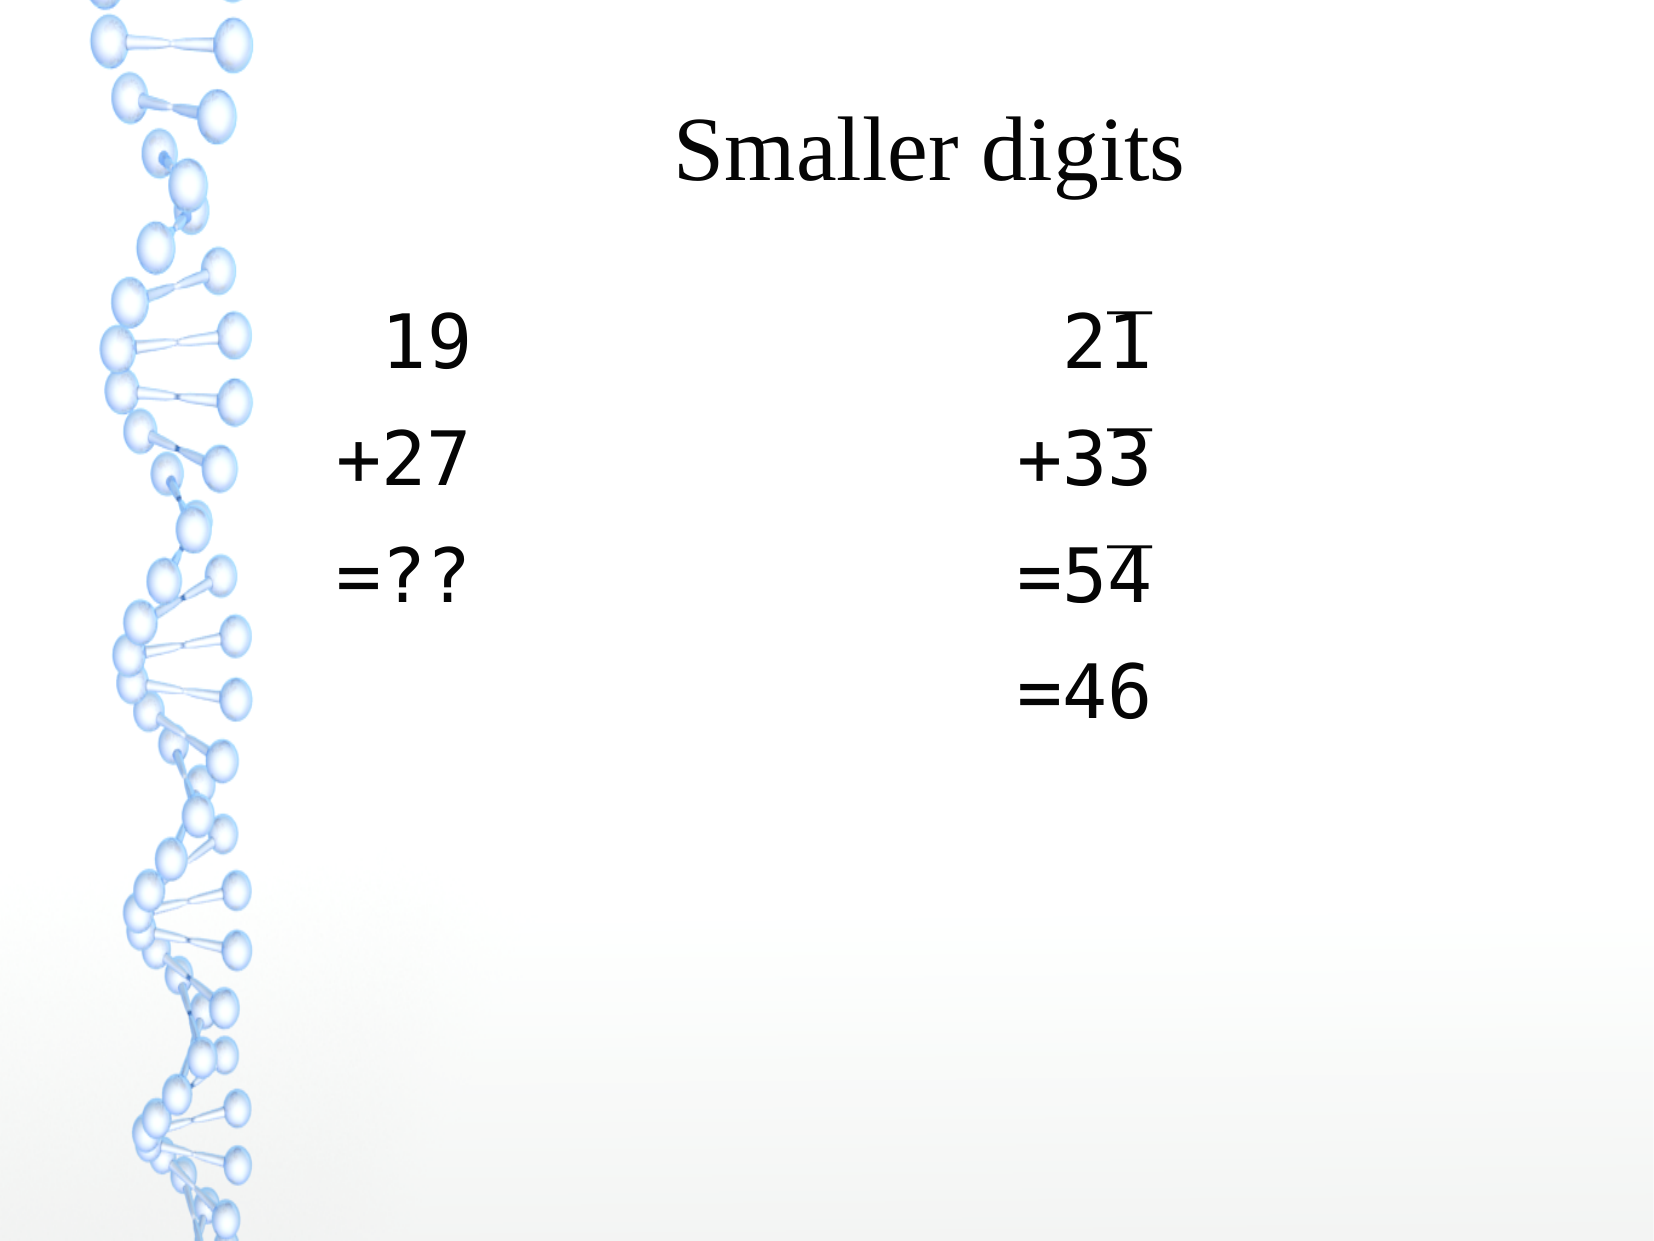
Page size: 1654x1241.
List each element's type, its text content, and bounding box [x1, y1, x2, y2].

title Smaller digits [265, 47, 1595, 252]
list 19 +27 =?? [265, 299, 915, 1019]
list 2̅1 +3̅3 =5̅4 =46 [946, 299, 1595, 1019]
picture [0, 0, 1654, 1241]
